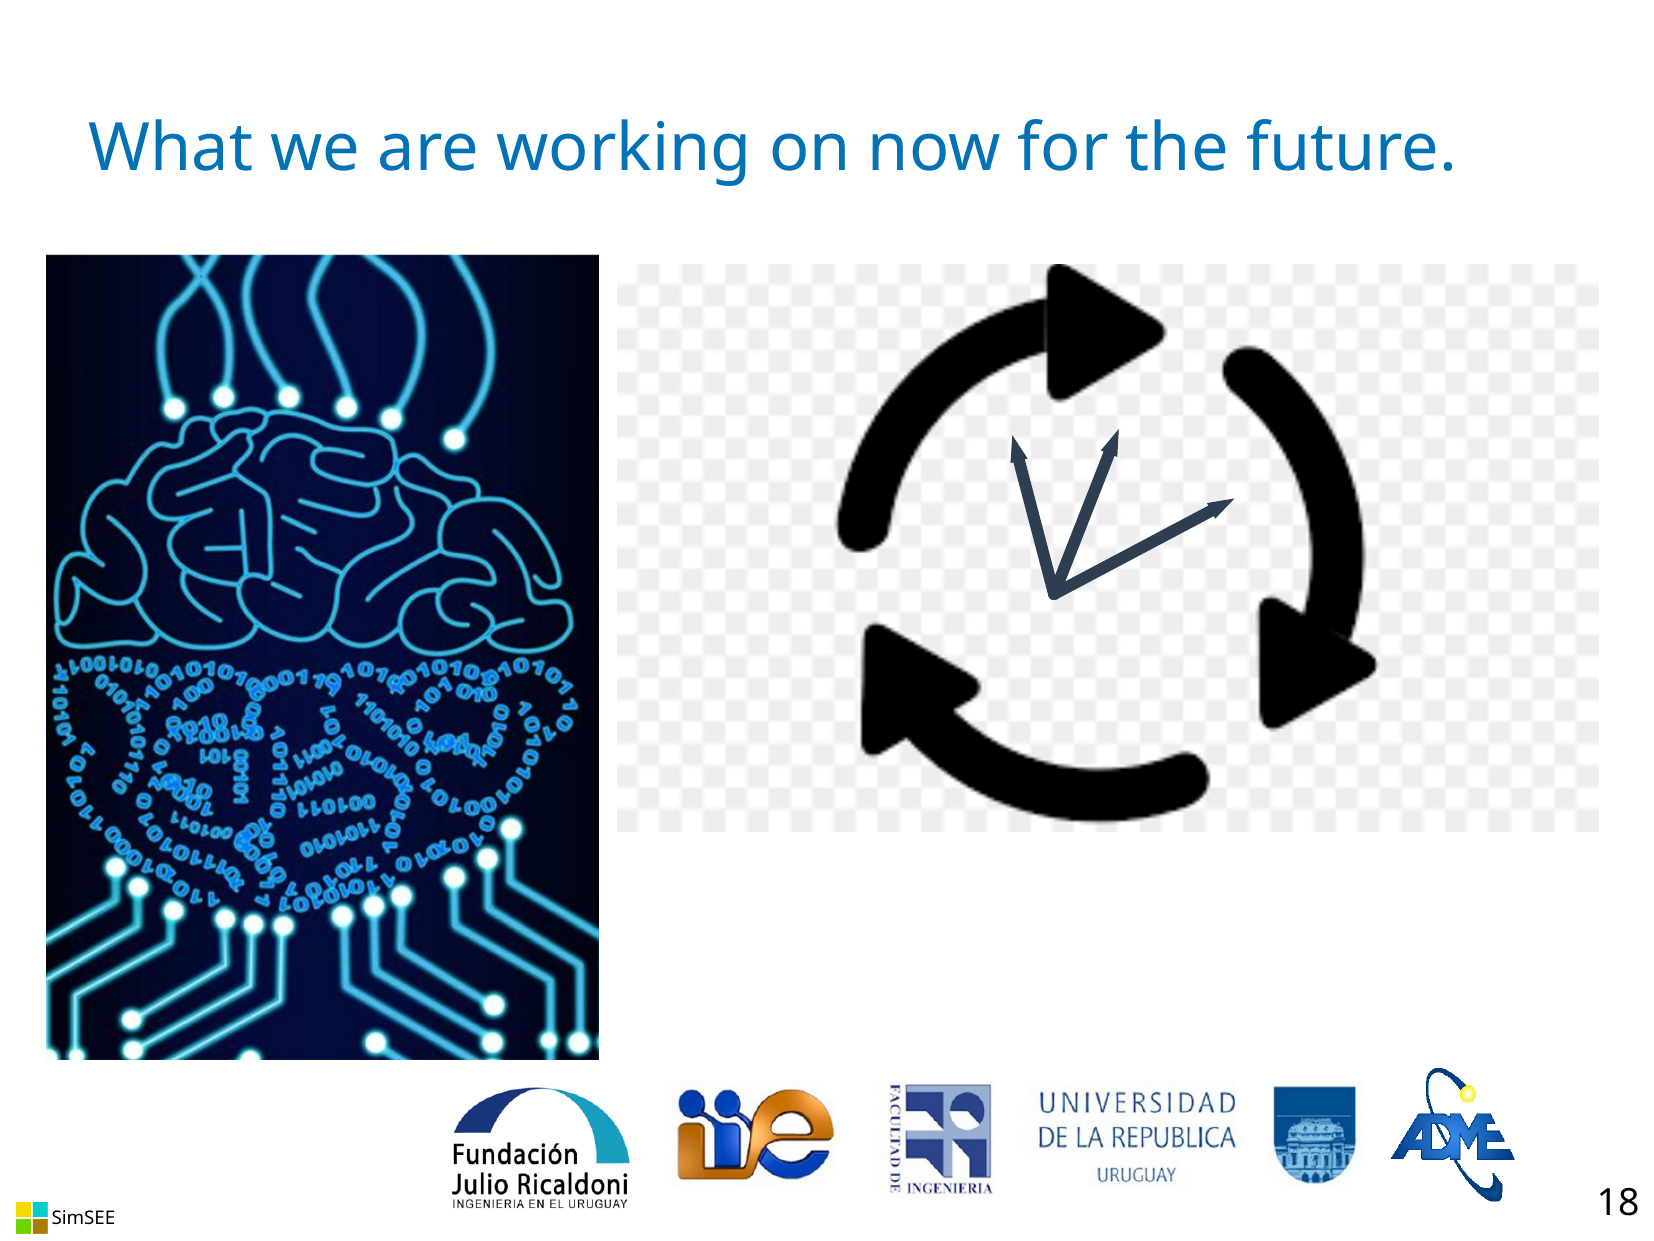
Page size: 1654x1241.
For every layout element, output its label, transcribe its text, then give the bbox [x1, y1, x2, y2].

title What we are working on now for the future. [82, 89, 1571, 190]
picture [446, 1086, 635, 1216]
picture [662, 1074, 1382, 1203]
picture [1391, 1068, 1518, 1204]
picture [617, 264, 1599, 832]
picture [15, 1201, 49, 1235]
picture [45, 255, 599, 1060]
